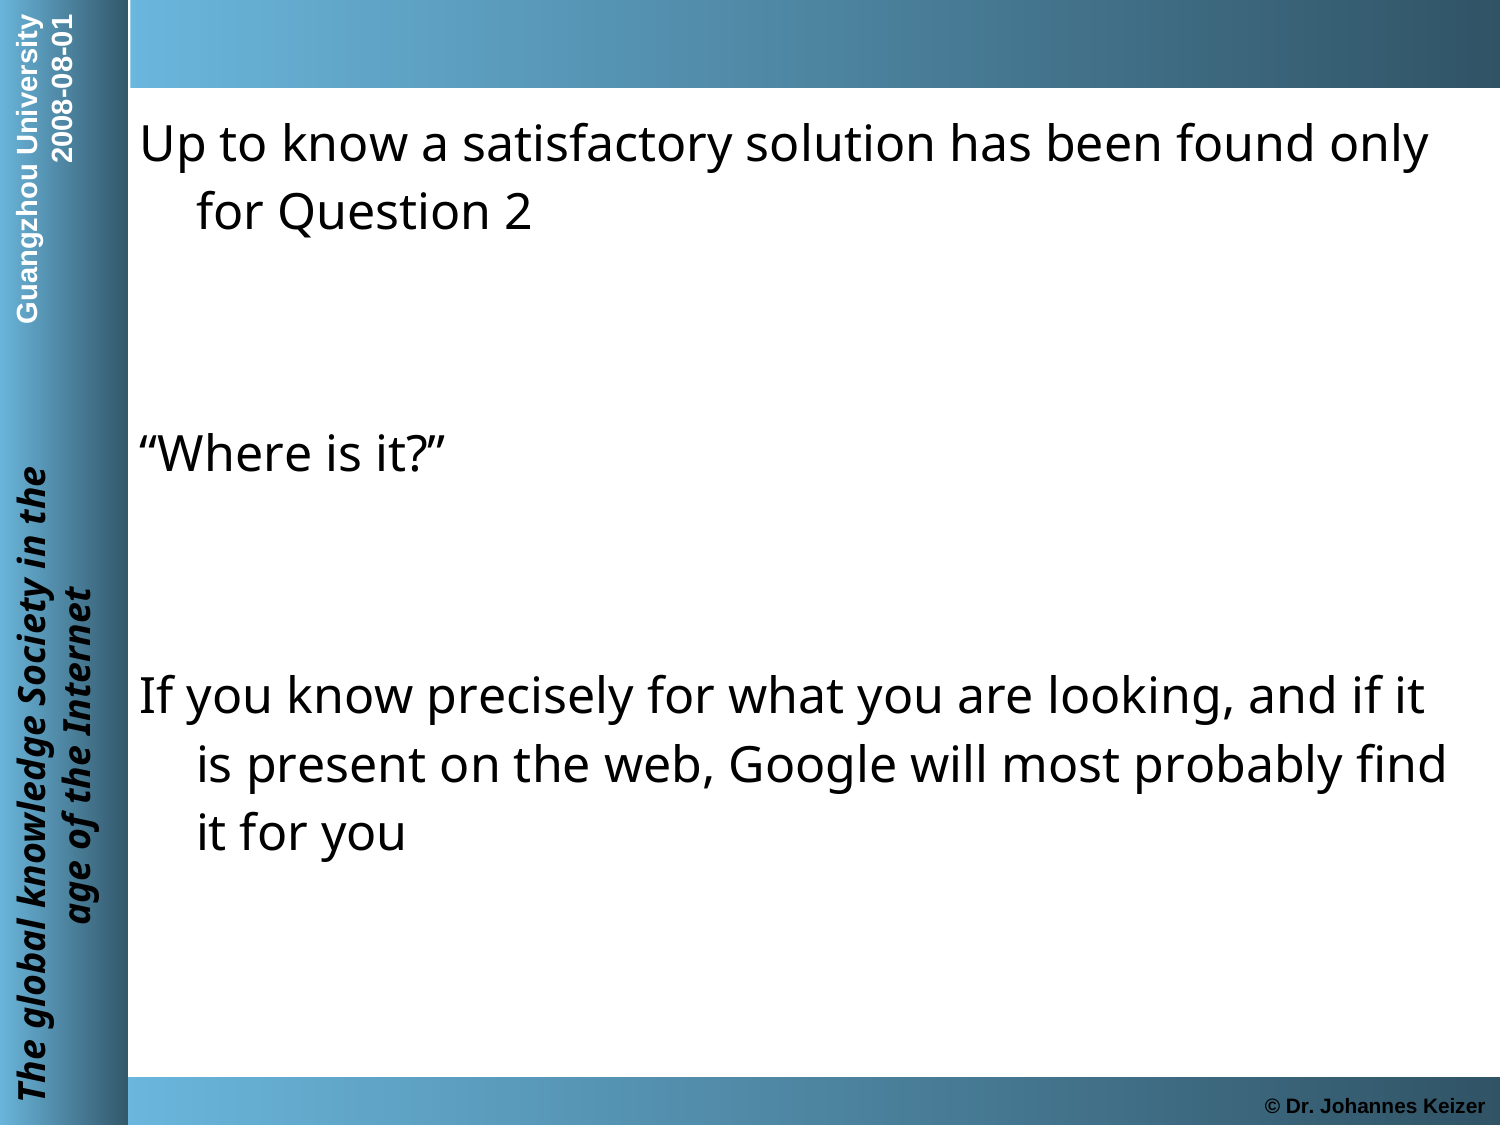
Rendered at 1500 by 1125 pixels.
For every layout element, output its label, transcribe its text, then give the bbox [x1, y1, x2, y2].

list Up to know a satisfactory solution has been found only for Question 2 “Where is it?” If you know precisely for what you are looking, and if it is present on the web, Google will most probably find it for you [125, 99, 1472, 1063]
